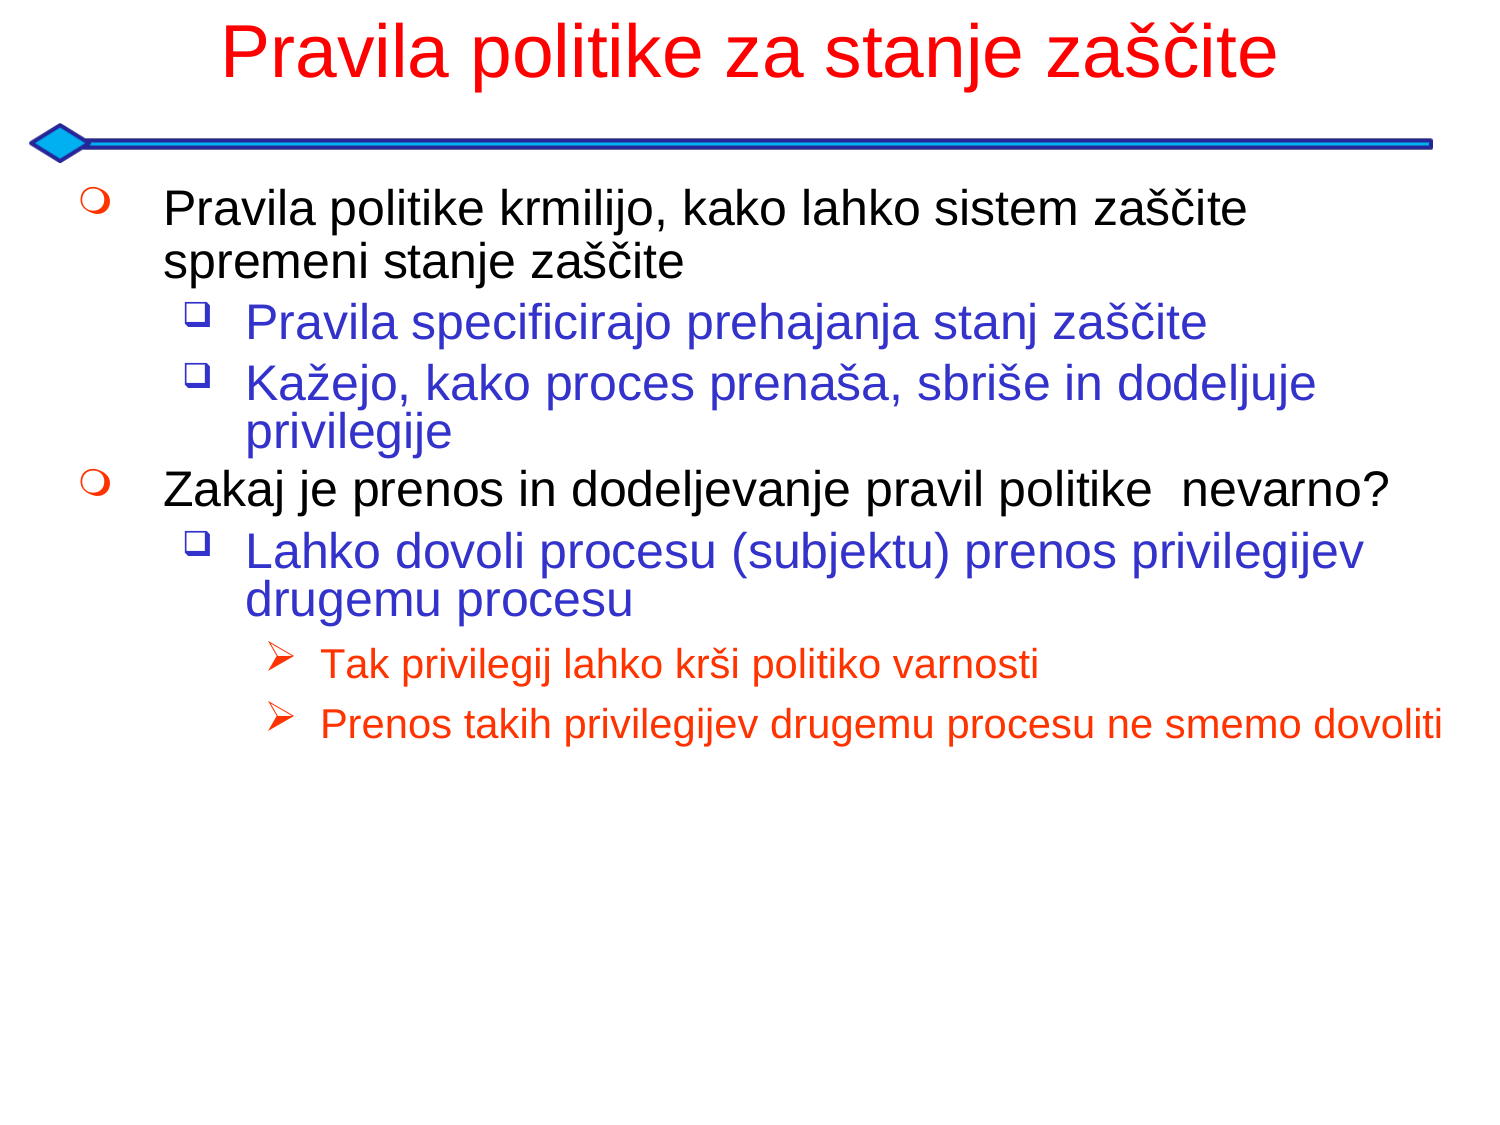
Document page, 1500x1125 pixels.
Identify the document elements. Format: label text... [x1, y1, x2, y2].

list Pravila politike krmilijo, kako lahko sistem zaščite spremeni stanje zaščite Pravila specificirajo prehajanja stanj zaščite Kažejo, kako proces prenaša, sbriše in dodeljuje privilegije Zakaj je prenos in dodeljevanje pravil politike nevarno? Lahko dovoli procesu (subjektu) prenos privilegijev drugemu procesu Tak privilegij lahko krši politiko varnosti Prenos takih privilegijev drugemu procesu ne smemo dovoliti [62, 174, 1463, 1063]
title Pravila politike za stanje zaščite [88, 0, 1412, 113]
picture [28, 122, 1434, 164]
